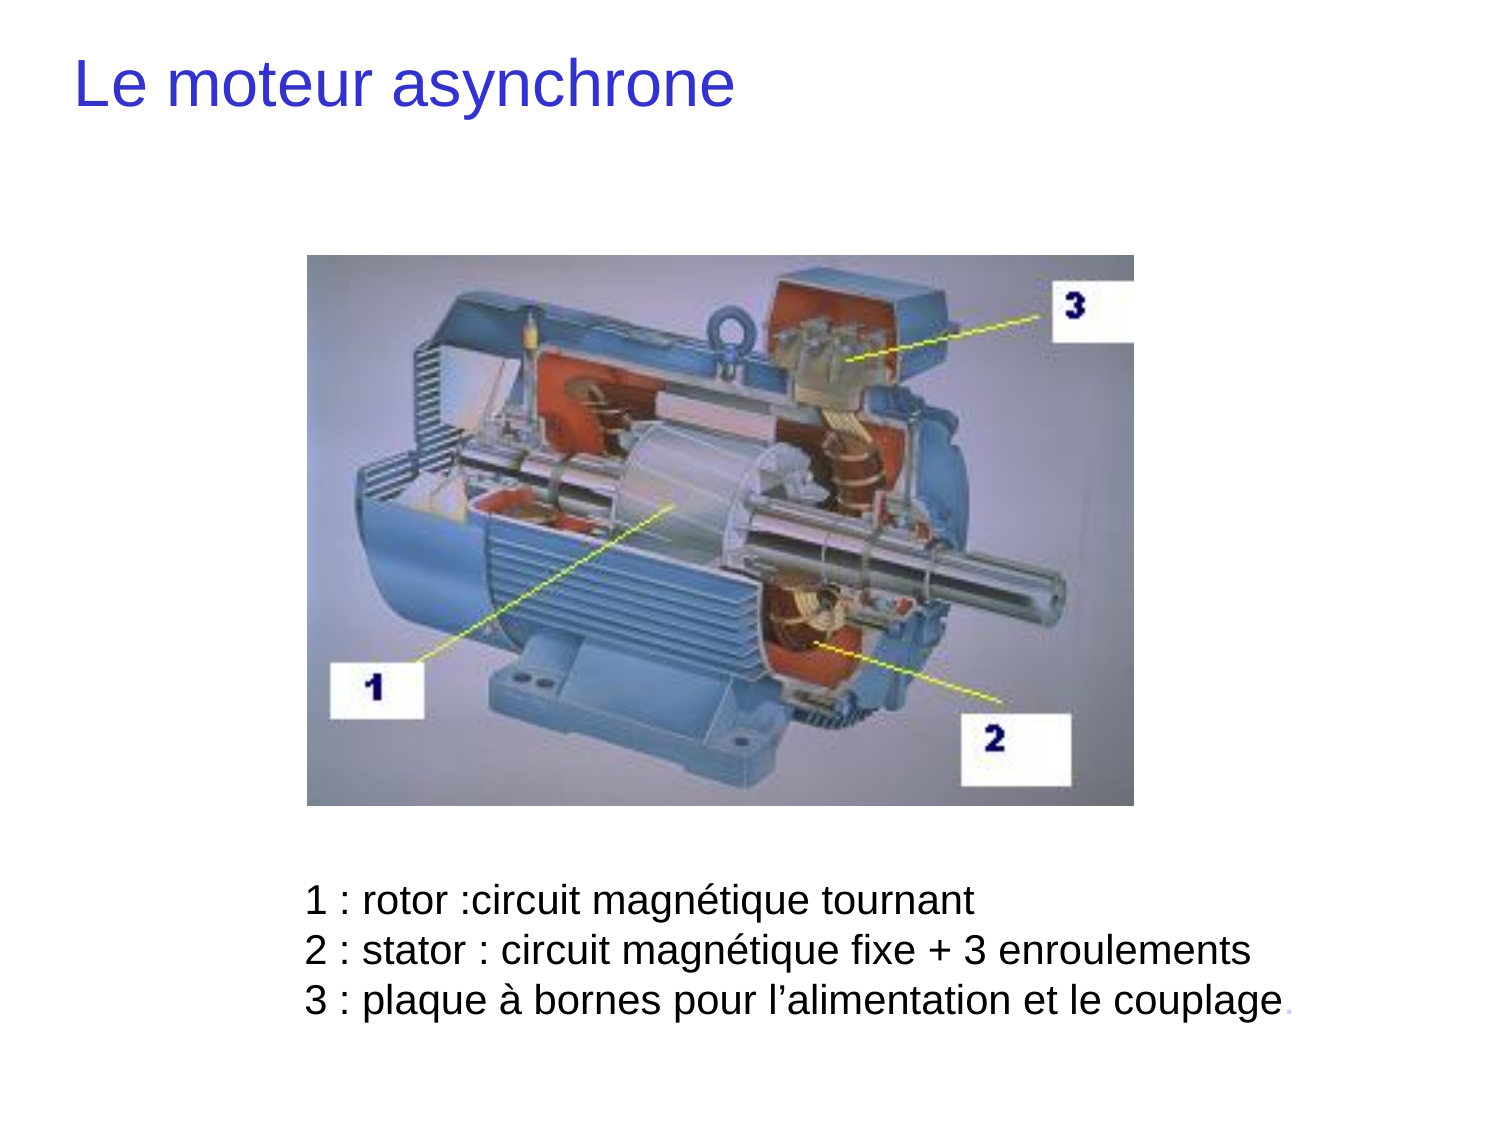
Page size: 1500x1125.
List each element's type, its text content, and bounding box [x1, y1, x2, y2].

text_box 1 : rotor :circuit magnétique tournant 2 : stator : circuit magnétique fixe + 3 enroulements 3 : plaque à bornes pour l’alimentation et le couplage. [232, 864, 1311, 1031]
picture [307, 255, 1134, 806]
text_box Le moteur asynchrone [59, 32, 752, 128]
